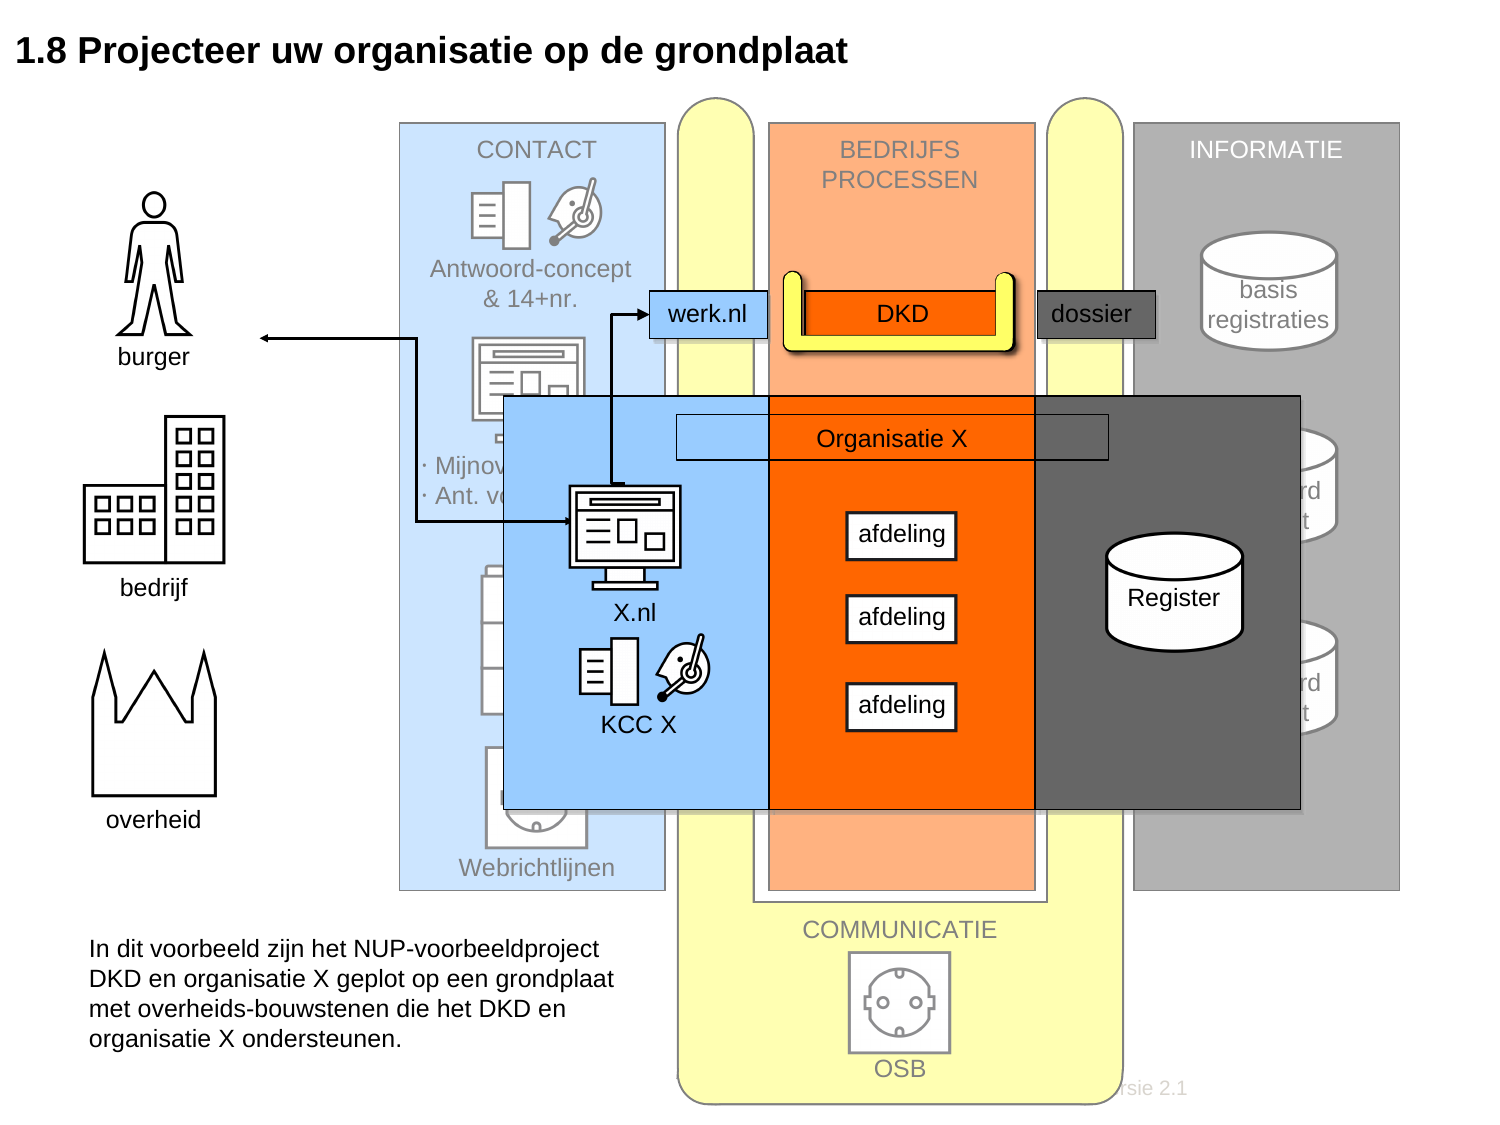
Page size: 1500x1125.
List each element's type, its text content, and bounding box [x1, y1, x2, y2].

text_box KCC X [520, 700, 758, 747]
text_box [783, 271, 1013, 351]
text_box afdeling [843, 680, 962, 726]
picture [74, 183, 234, 344]
text_box Register [1088, 573, 1260, 620]
text_box afdeling [843, 592, 962, 639]
picture [822, 504, 982, 571]
title 1.8 Projecteer uw organisatie op de grondplaat [0, 18, 1276, 79]
picture [1085, 503, 1264, 681]
text_box dossier [1002, 289, 1181, 336]
text_box In dit voorbeeld zijn het NUP-voorbeeldproject DKD en organisatie X geplot op een grondplaat met overheids-bouwstenen die het DKD en organisatie X ondersteunen. [74, 925, 650, 1061]
text_box overheid [79, 805, 229, 842]
text_box werk.nl [618, 289, 797, 336]
picture [822, 587, 982, 655]
picture [74, 409, 234, 570]
text_box Organisatie X [676, 414, 1109, 460]
picture [777, 336, 1028, 364]
text_box [397, 91, 1438, 1125]
picture [554, 483, 696, 593]
text_box burger [93, 344, 215, 379]
text_box X.nl [503, 589, 767, 635]
picture [573, 635, 716, 700]
picture [777, 266, 1028, 335]
picture [74, 644, 234, 805]
picture [822, 675, 982, 742]
text_box bedrijf [93, 570, 215, 610]
text_box afdeling [843, 509, 962, 555]
